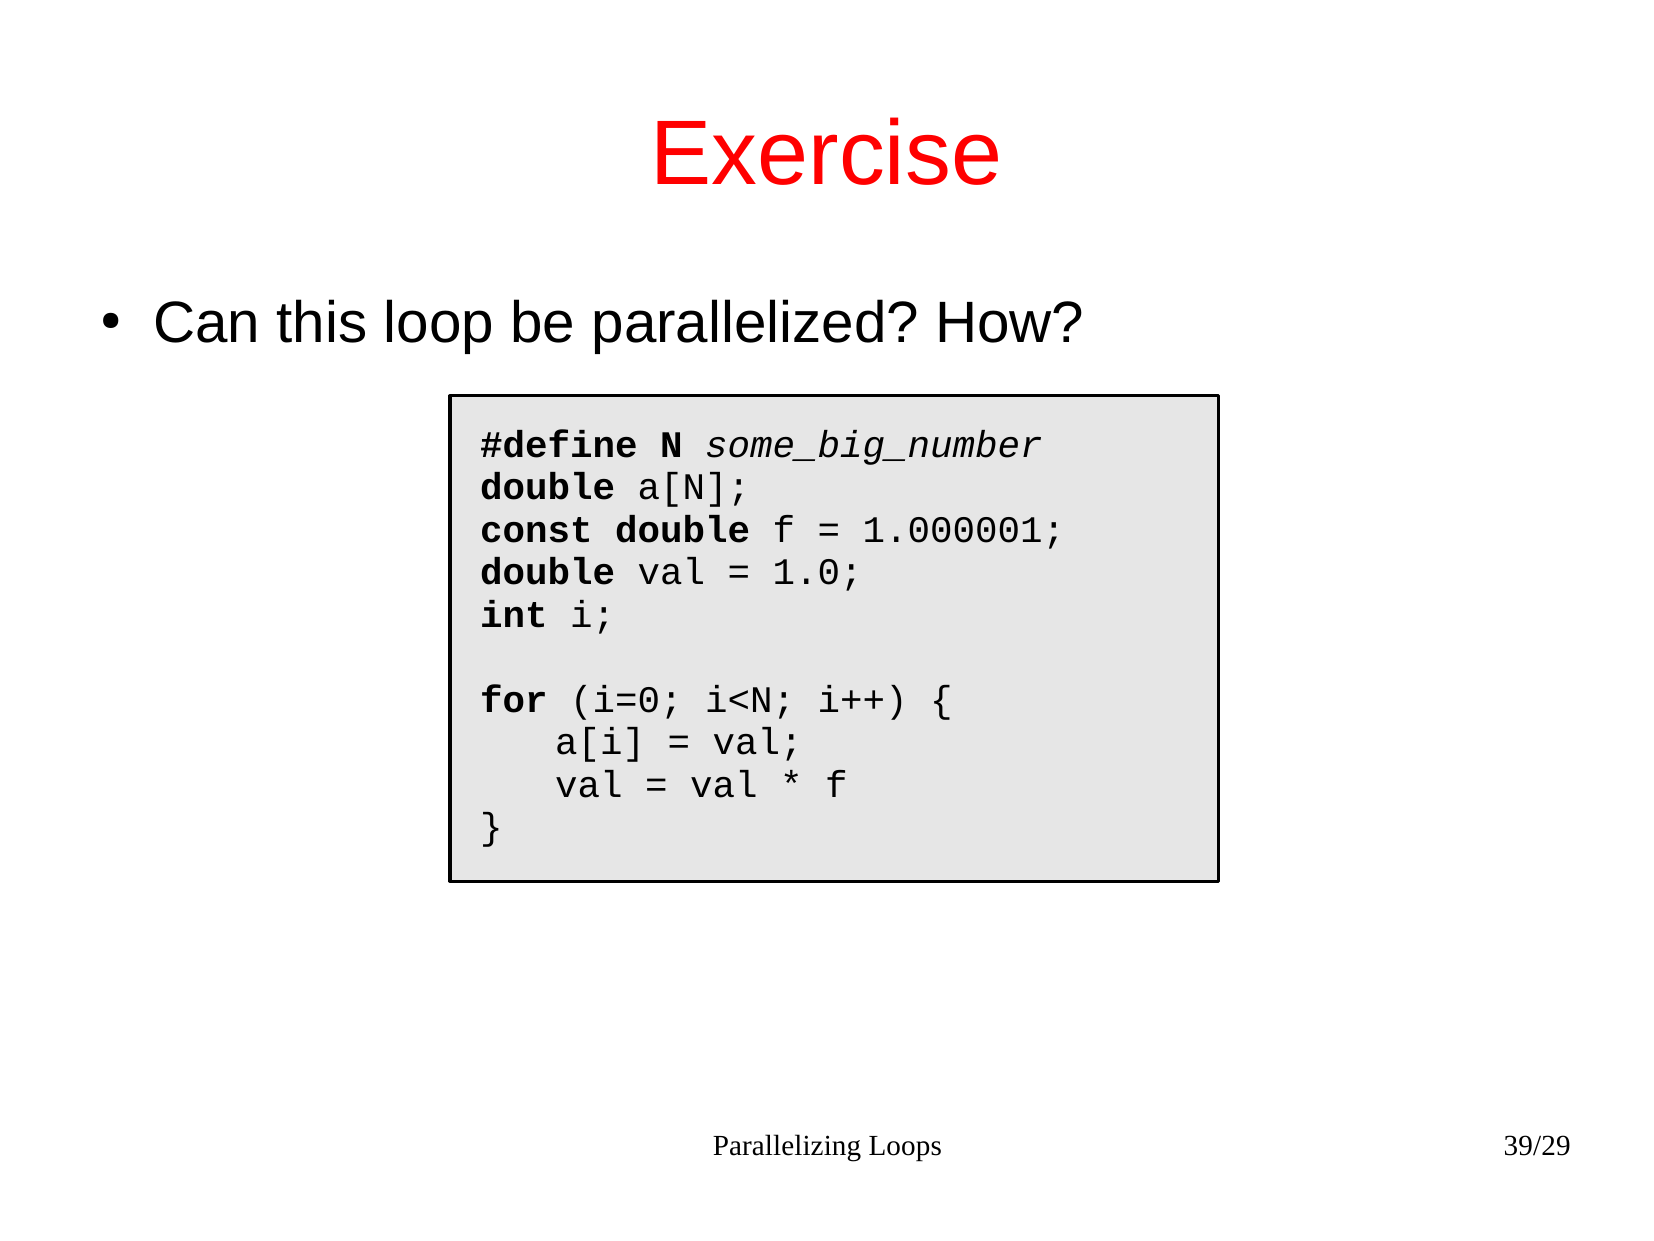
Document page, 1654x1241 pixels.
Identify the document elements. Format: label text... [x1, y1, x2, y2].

text_box #define N some_big_number double a[N]; const double f = 1.000001; double val = 1.0; int i; for (i=0; i<N; i++) { a[i] = val; val = val * f } [450, 395, 1219, 882]
list Can this loop be parallelized? How? [82, 290, 1571, 1109]
title Exercise [82, 49, 1571, 257]
